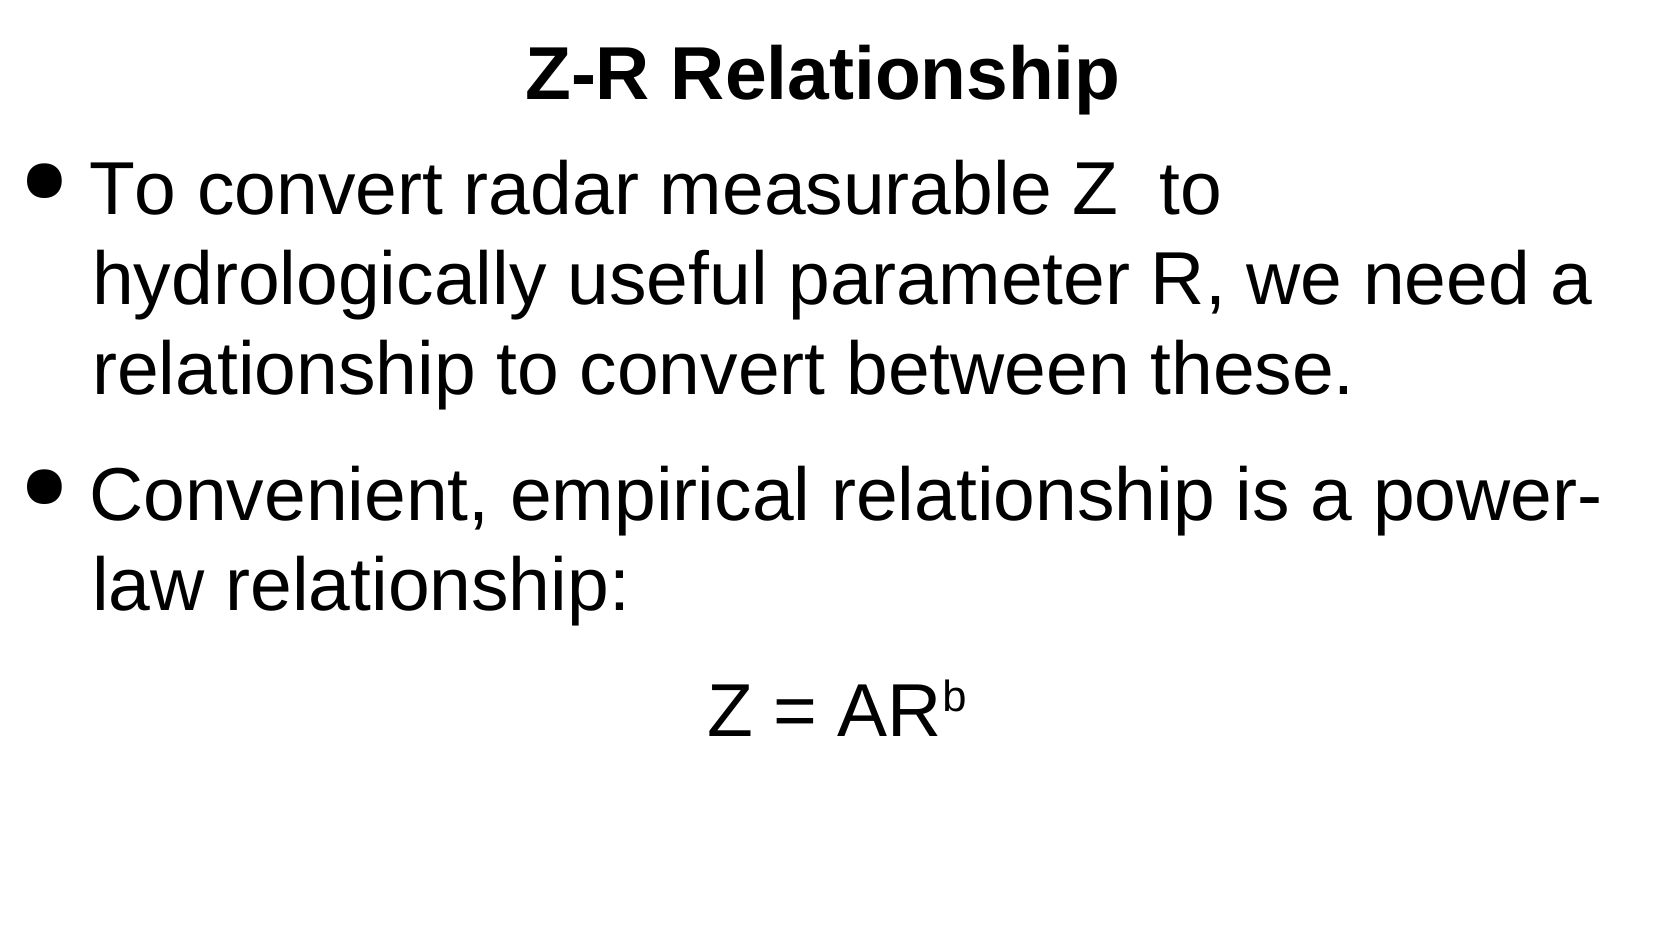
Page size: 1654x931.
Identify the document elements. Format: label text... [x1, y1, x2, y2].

title Z-R Relationship [0, 5, 1651, 133]
text_box To convert radar measurable Z to hydrologically useful parameter R, we need a relationship to convert between these. Convenient, empirical relationship is a power-law relationship: Z = ARb [5, 132, 1648, 760]
